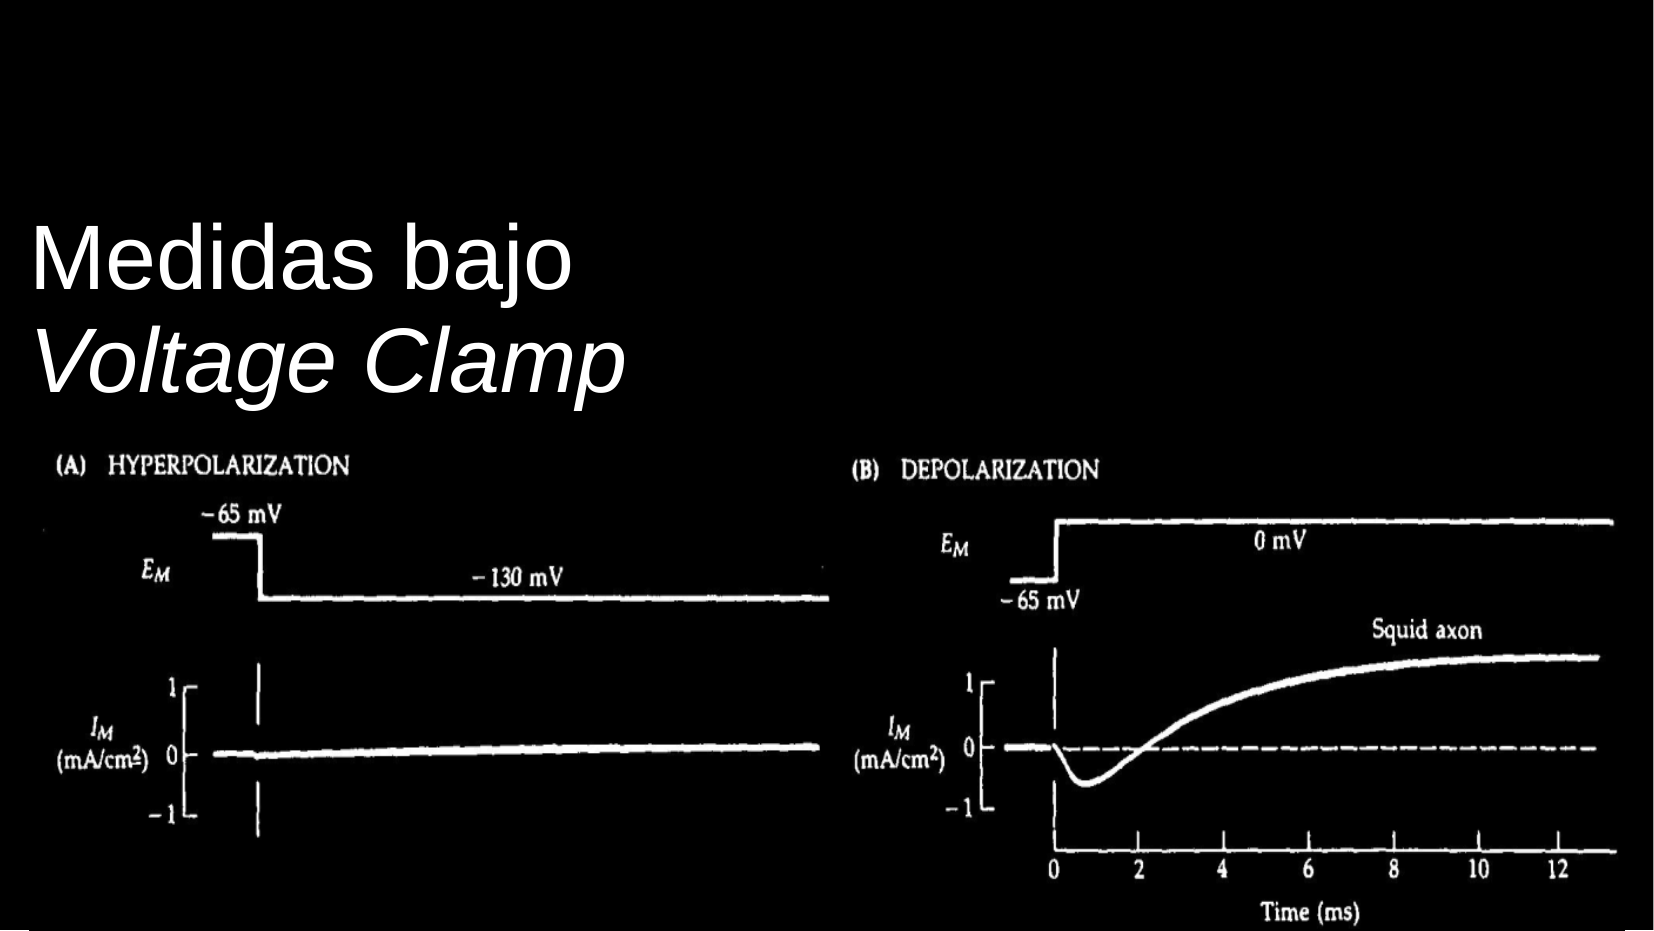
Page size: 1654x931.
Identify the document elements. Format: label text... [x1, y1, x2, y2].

title Medidas bajo Voltage Clamp [29, 155, 886, 442]
picture [29, 442, 1625, 931]
